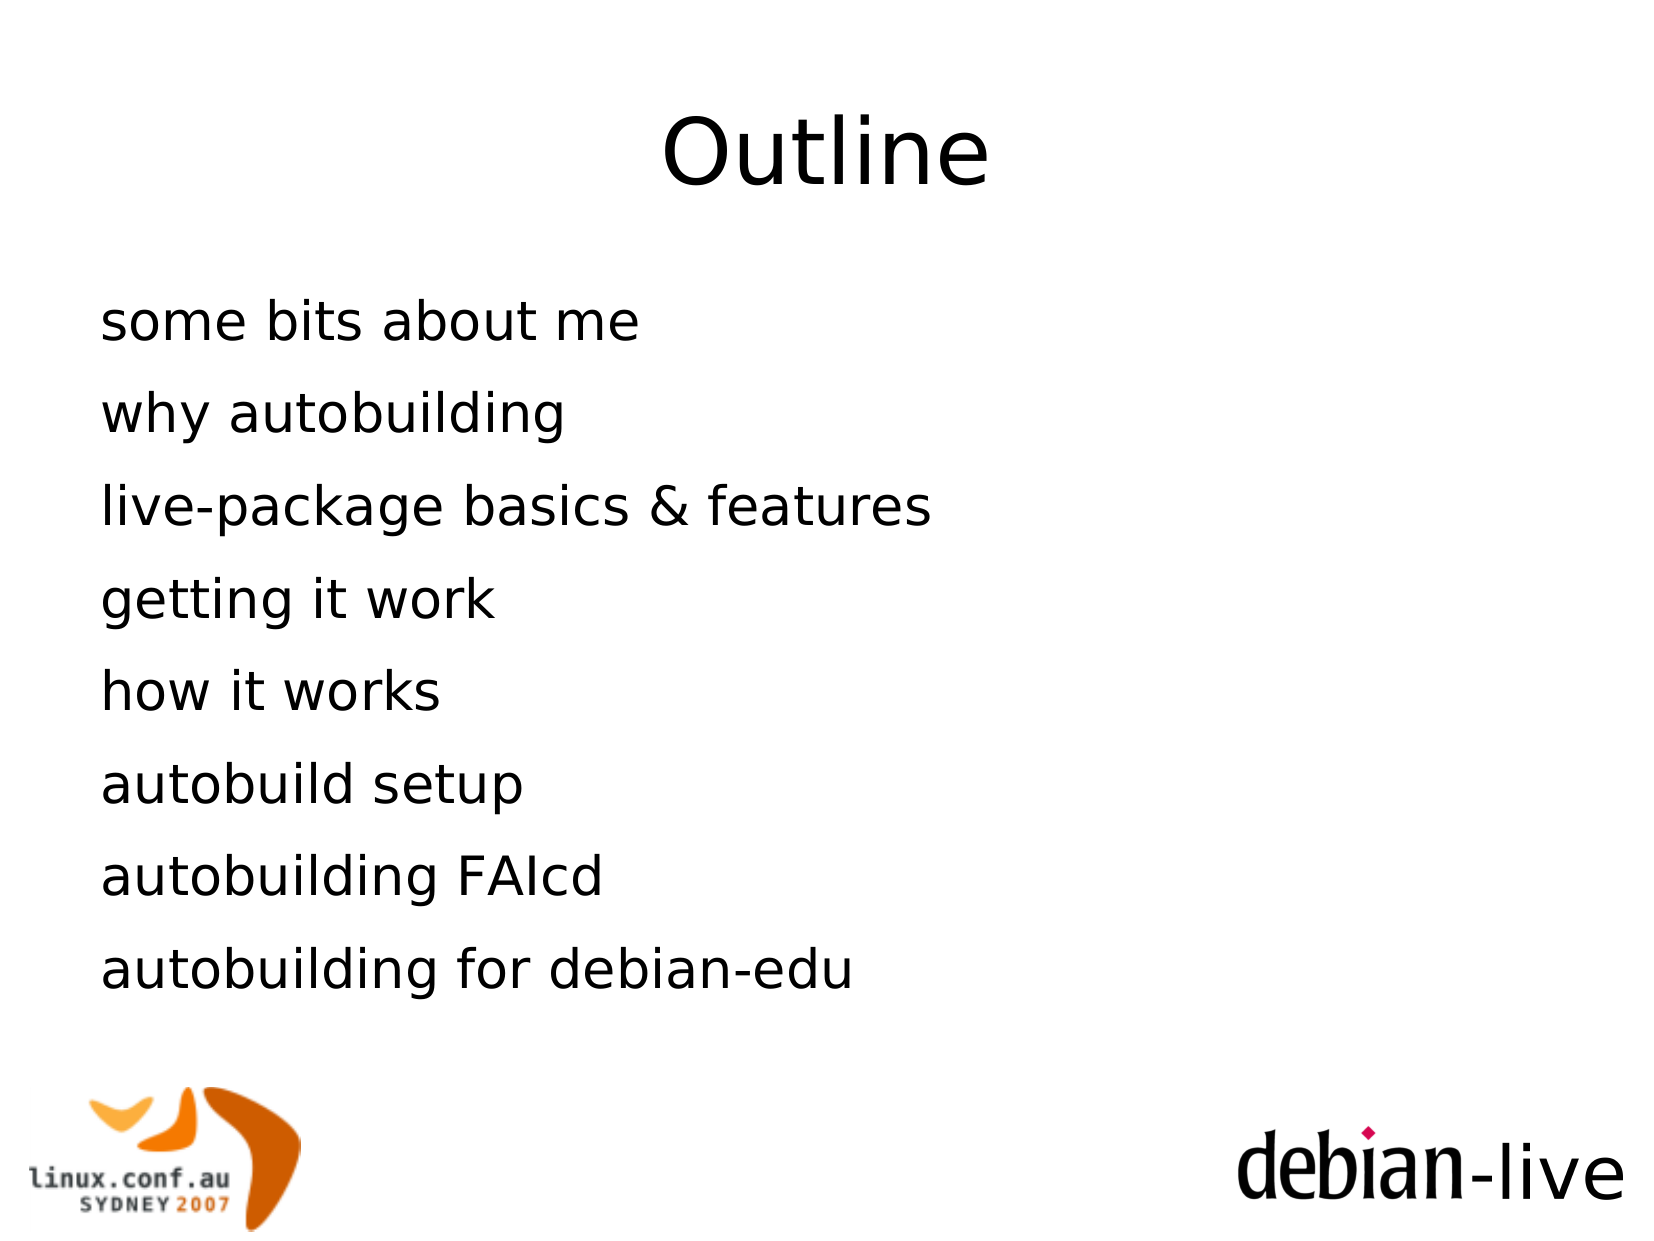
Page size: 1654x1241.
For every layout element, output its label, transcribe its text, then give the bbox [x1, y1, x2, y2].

list some bits about me why autobuilding live-package basics & features getting it work how it works autobuild setup autobuilding FAIcd autobuilding for debian-edu [82, 290, 1571, 1109]
picture [29, 1087, 301, 1232]
picture [1237, 1125, 1623, 1201]
title Outline [82, 49, 1571, 257]
